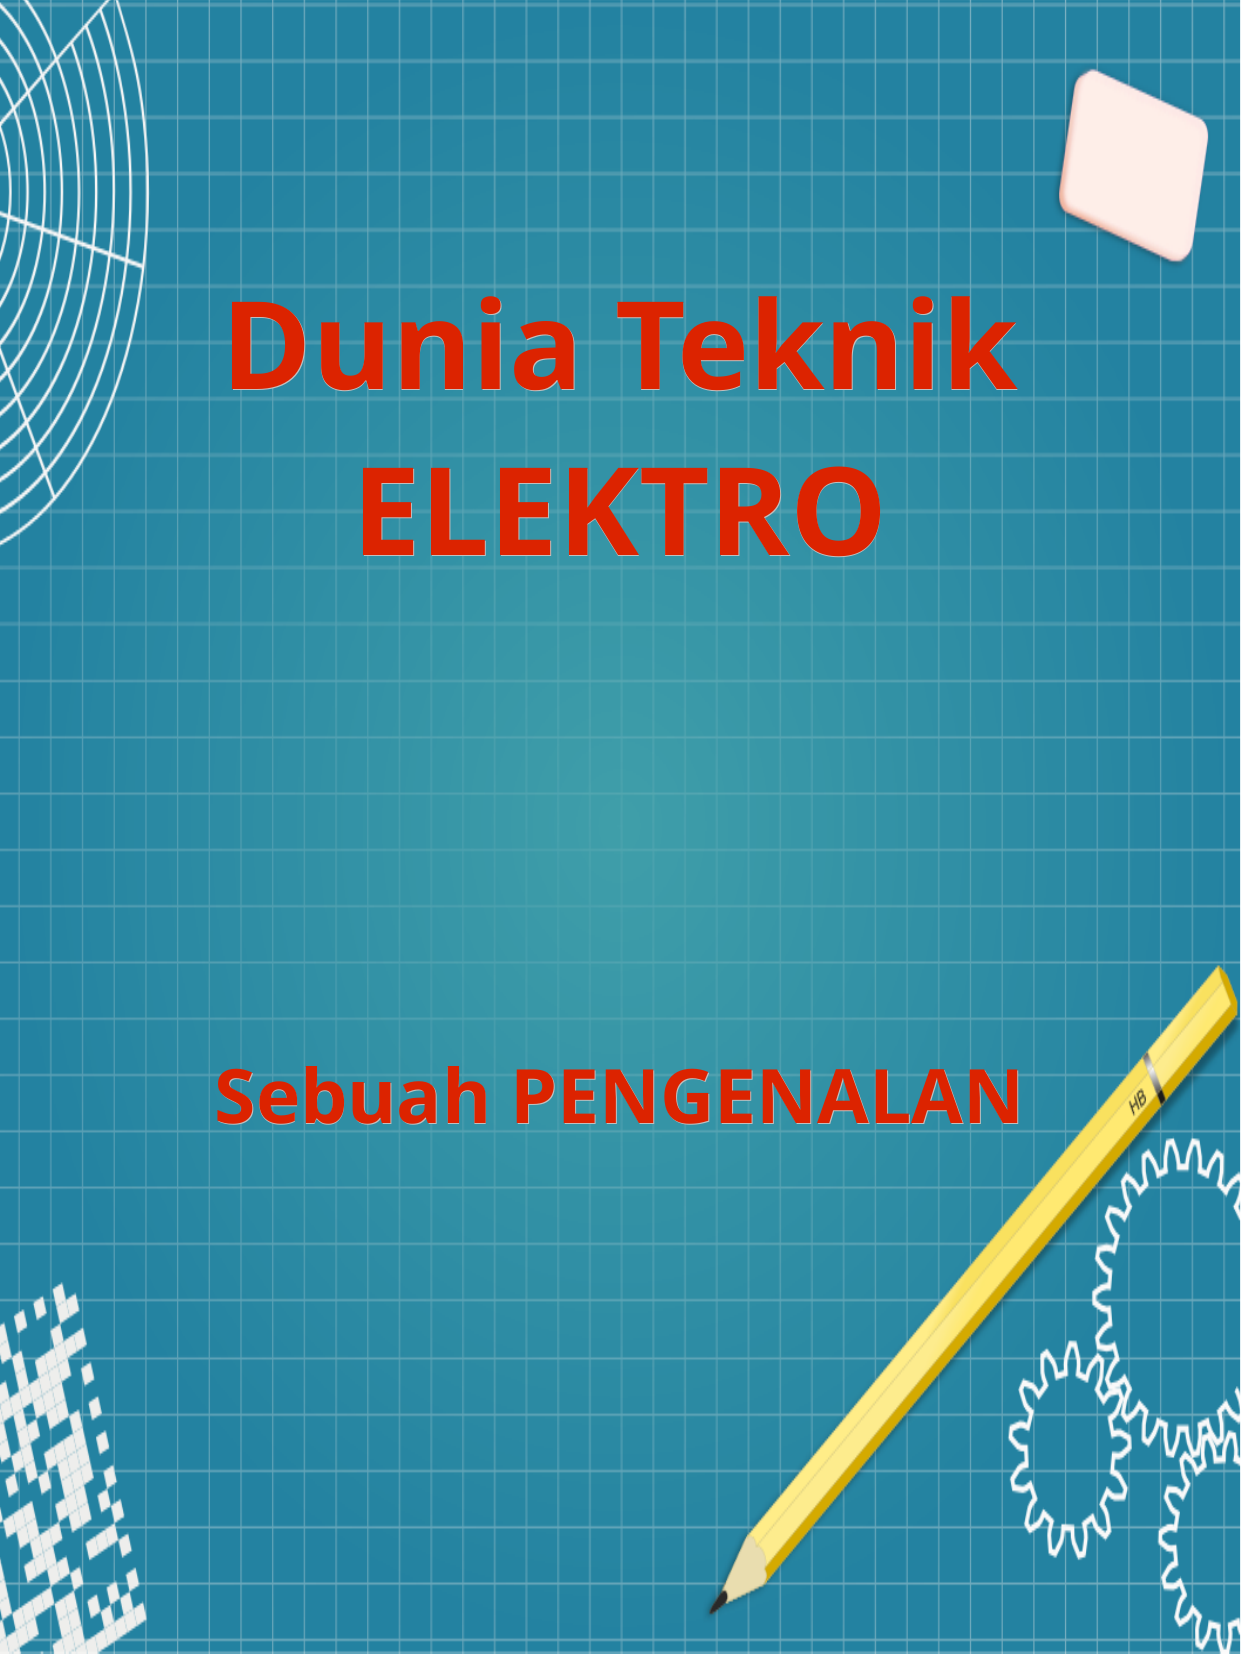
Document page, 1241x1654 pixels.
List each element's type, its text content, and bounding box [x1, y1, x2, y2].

title Dunia Teknik ELEKTRO [62, 236, 1179, 615]
picture [0, 0, 1241, 1654]
subtitle Sebuah PENGENALAN [62, 692, 1179, 1497]
